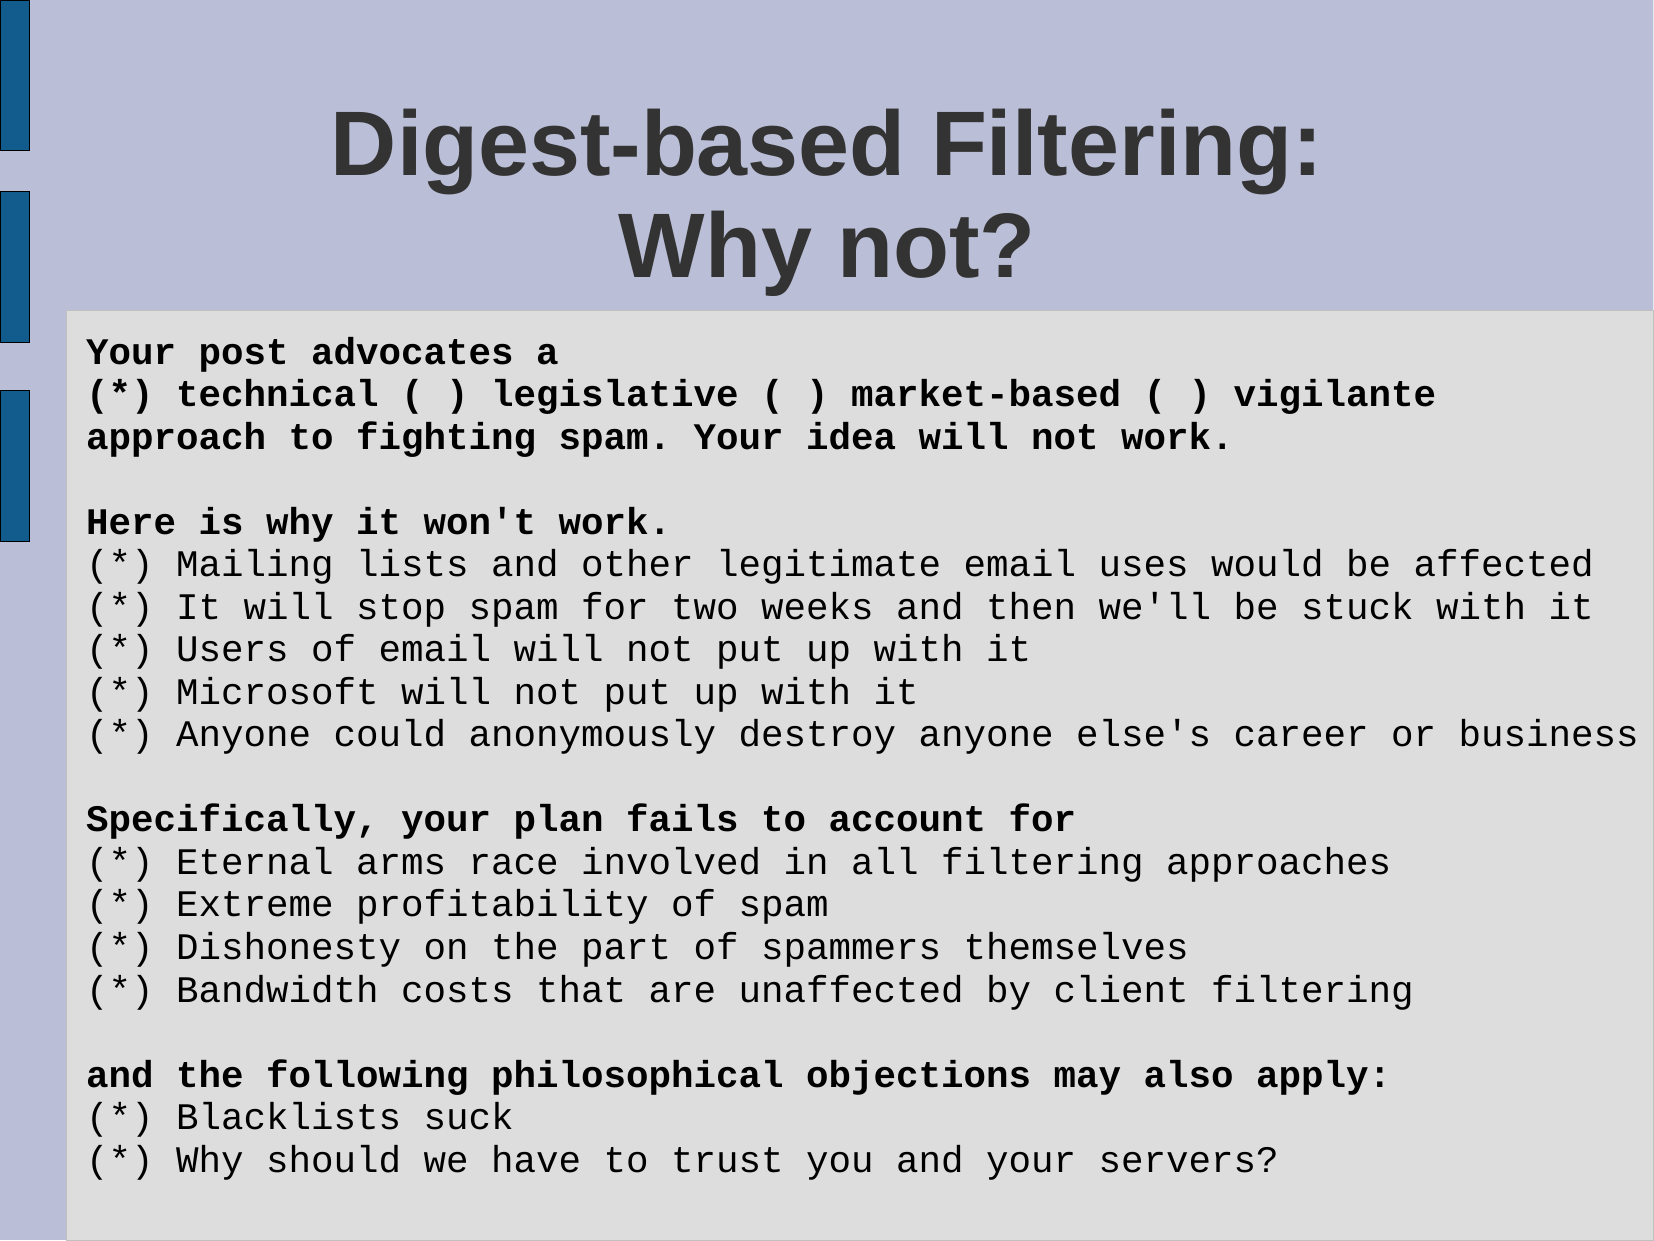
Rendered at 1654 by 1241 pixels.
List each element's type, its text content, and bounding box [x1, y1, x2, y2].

title Digest-based Filtering: Why not? [121, 87, 1534, 302]
list Your post advocates a (*) technical ( ) legislative ( ) market-based ( ) vigilante approach to fighting spam. Your idea will not work. Here is why it won't work. (*) Mailing lists and other legitimate email uses would be affected (*) It will stop spam for two weeks and then we'll be stuck with it (*) Users of email will not put up with it (*) Microsoft will not put up with it (*) Anyone could anonymously destroy anyone else's career or business Specifically, your plan fails to account for (*) Eternal arms race involved in all filtering approaches (*) Extreme profitability of spam (*) Dishonesty on the part of spammers themselves (*) Bandwidth costs that are unaffected by client filtering and the following philosophical objections may also apply: (*) Blacklists suck (*) Why should we have to trust you and your servers? [86, 332, 1654, 1226]
